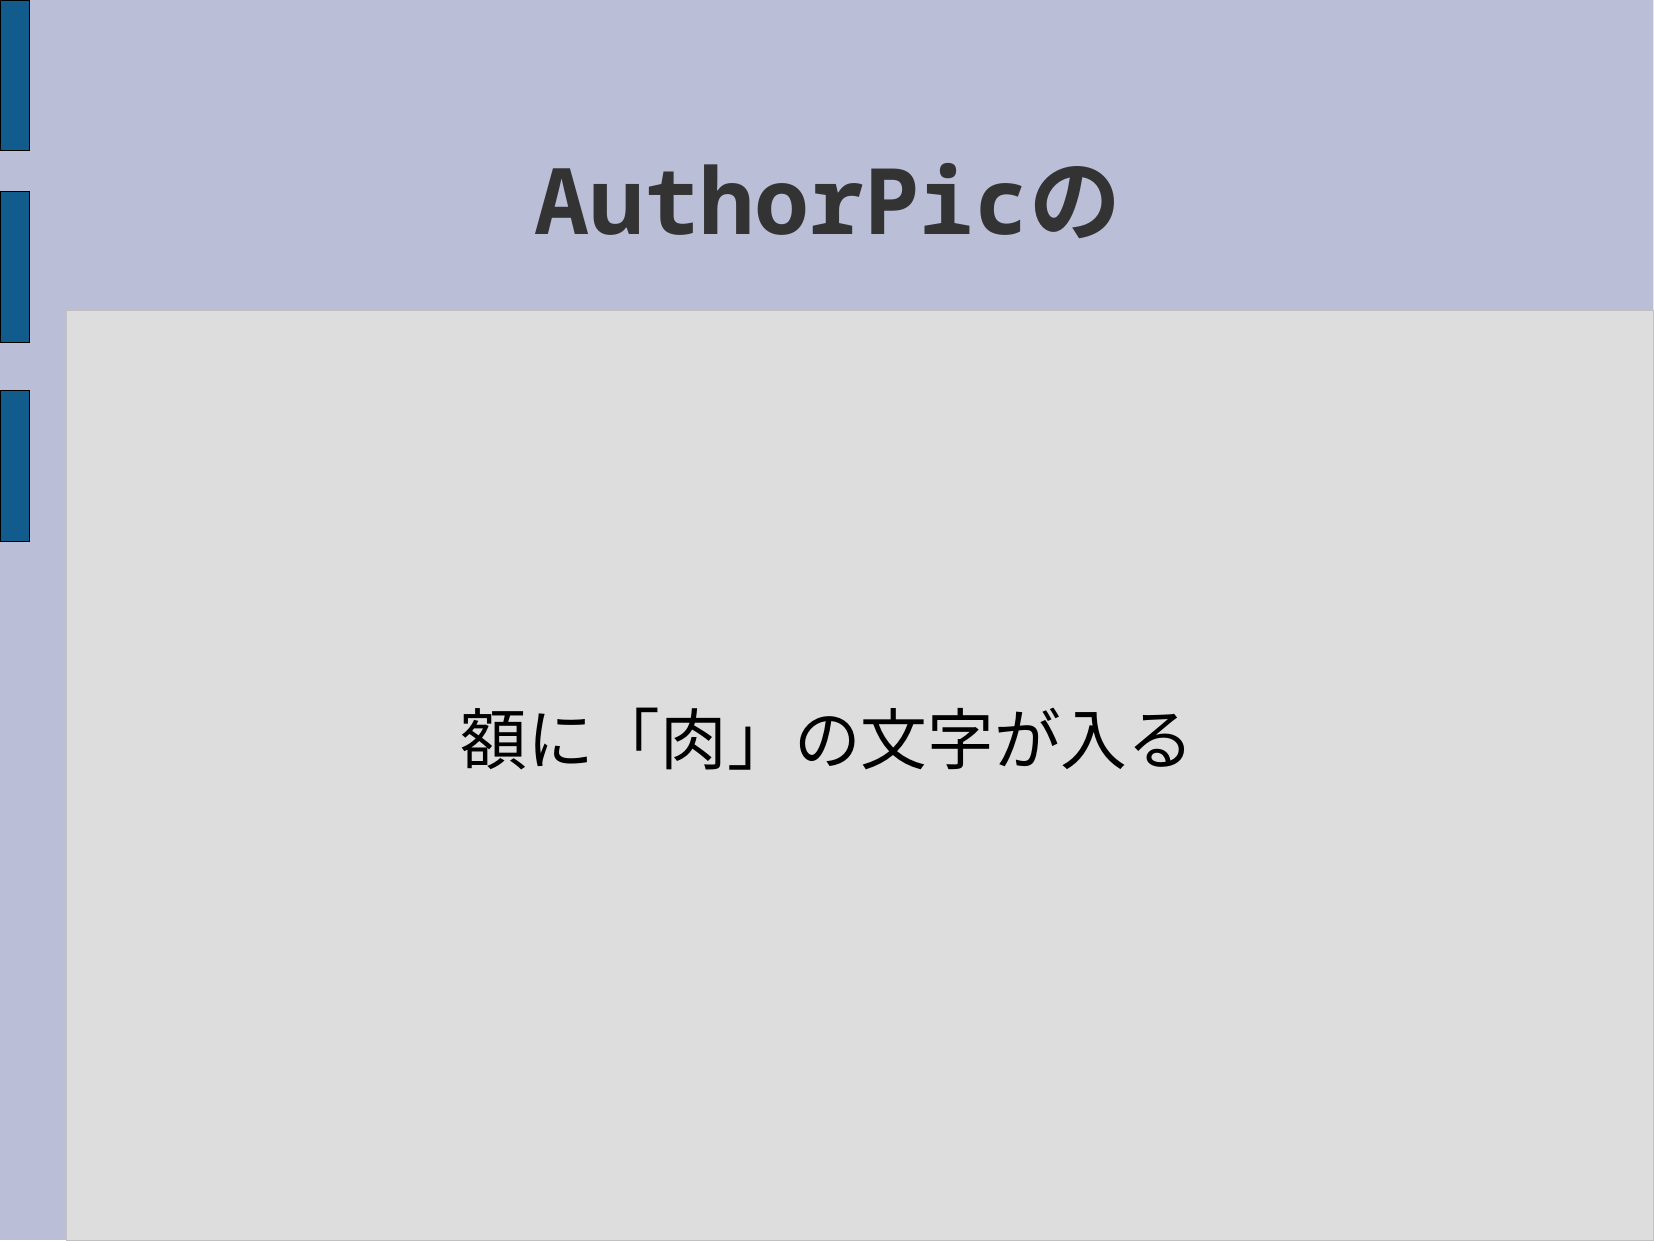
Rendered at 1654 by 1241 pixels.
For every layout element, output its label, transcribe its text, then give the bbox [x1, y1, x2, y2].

subtitle 額に「肉」の文字が入る [121, 352, 1534, 1119]
title AuthorPicの [121, 98, 1534, 291]
